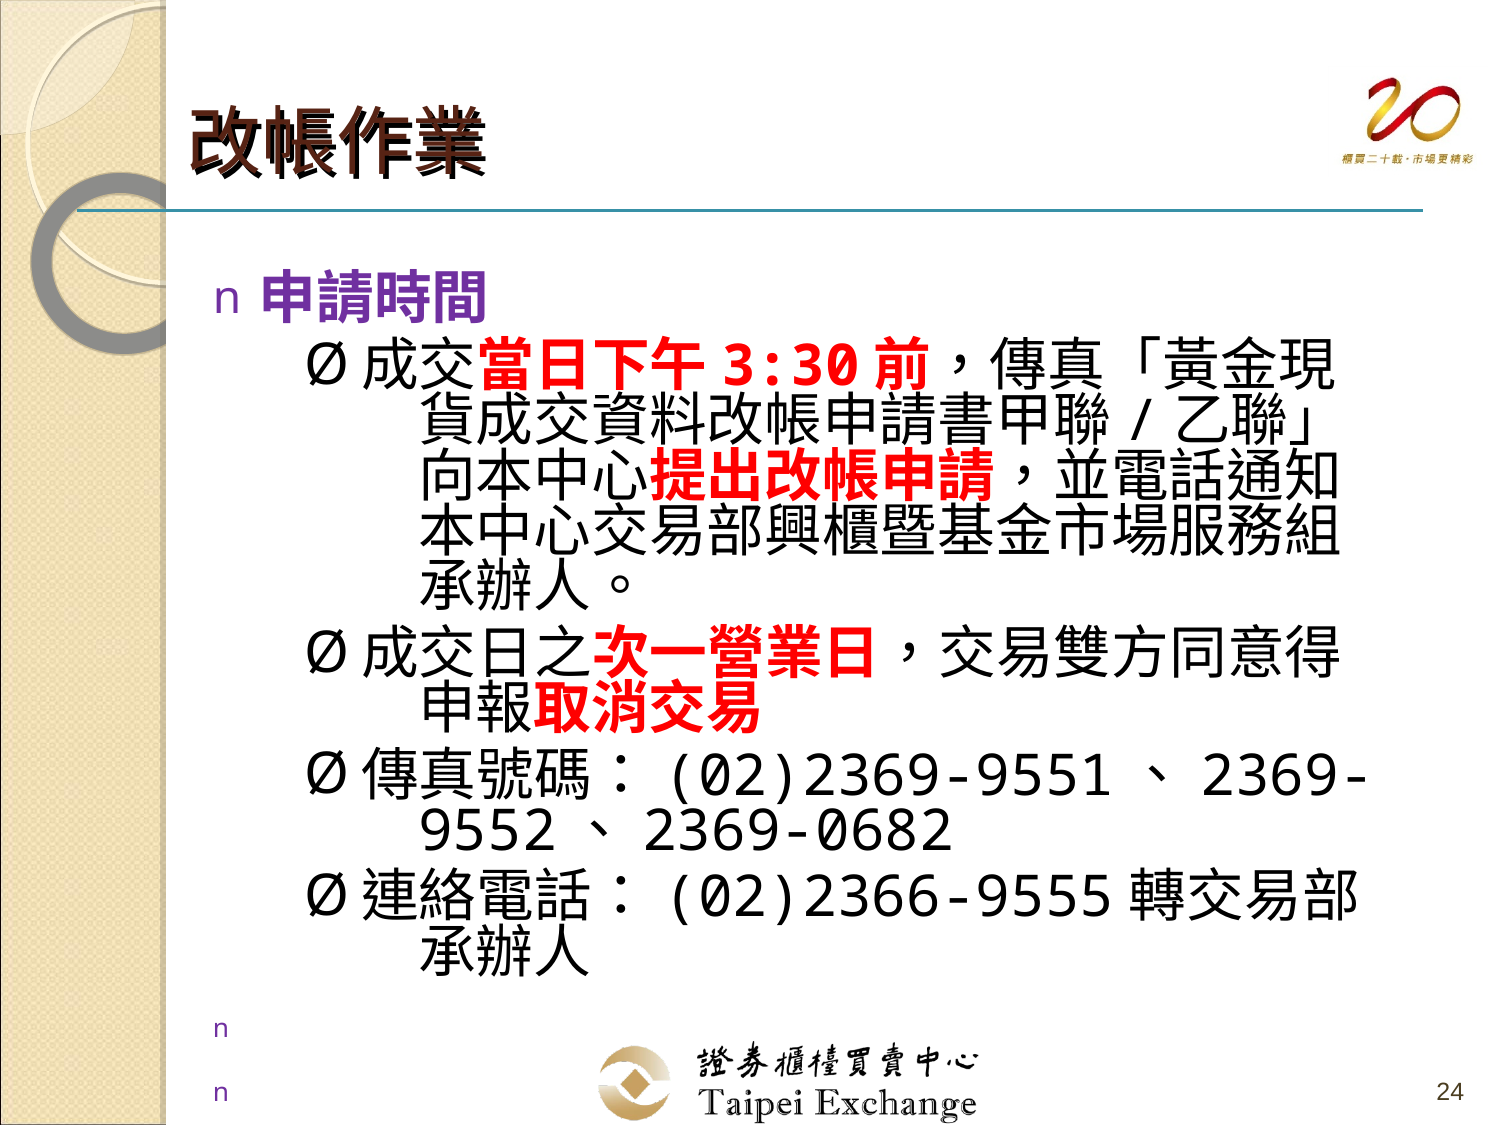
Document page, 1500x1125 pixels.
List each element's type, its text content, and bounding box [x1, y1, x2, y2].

list 申請時間 成交當日下午3:30前，傳真「黃金現貨成交資料改帳申請書甲聯/乙聯」向本中心提出改帳申請，並電話通知本中心交易部興櫃暨基金市場服務組承辦人。 成交日之次一營業日，交易雙方同意得申報取消交易 傳真號碼：(02)2369-9551、2369-9552、2369-0682 連絡電話：(02)2366-9555轉交易部承辦人 [171, 267, 1394, 993]
title 改帳作業 [171, 45, 1466, 233]
text_box [1413, 1034, 1489, 1113]
